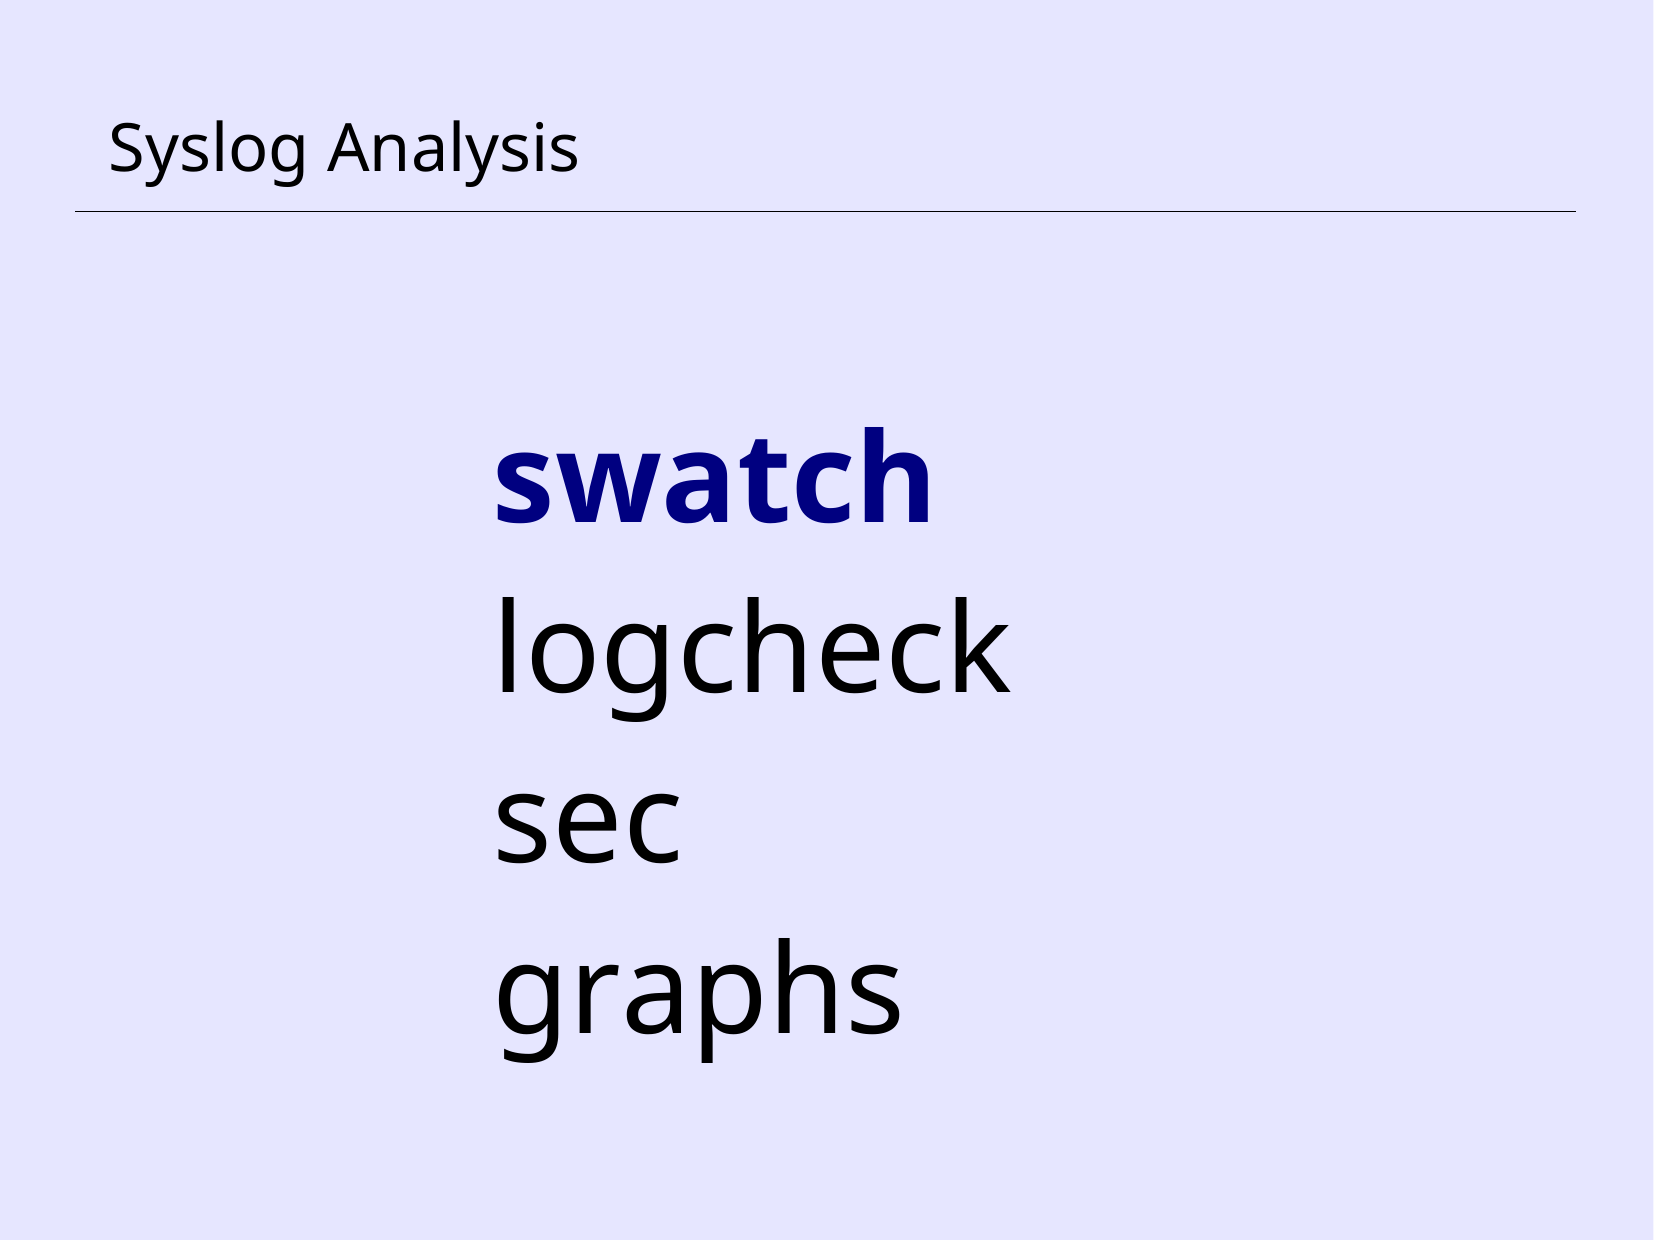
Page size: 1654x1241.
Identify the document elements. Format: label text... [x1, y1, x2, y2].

text_box swatch logcheck sec graphs [478, 380, 998, 976]
text_box Syslog Analysis [94, 93, 562, 186]
